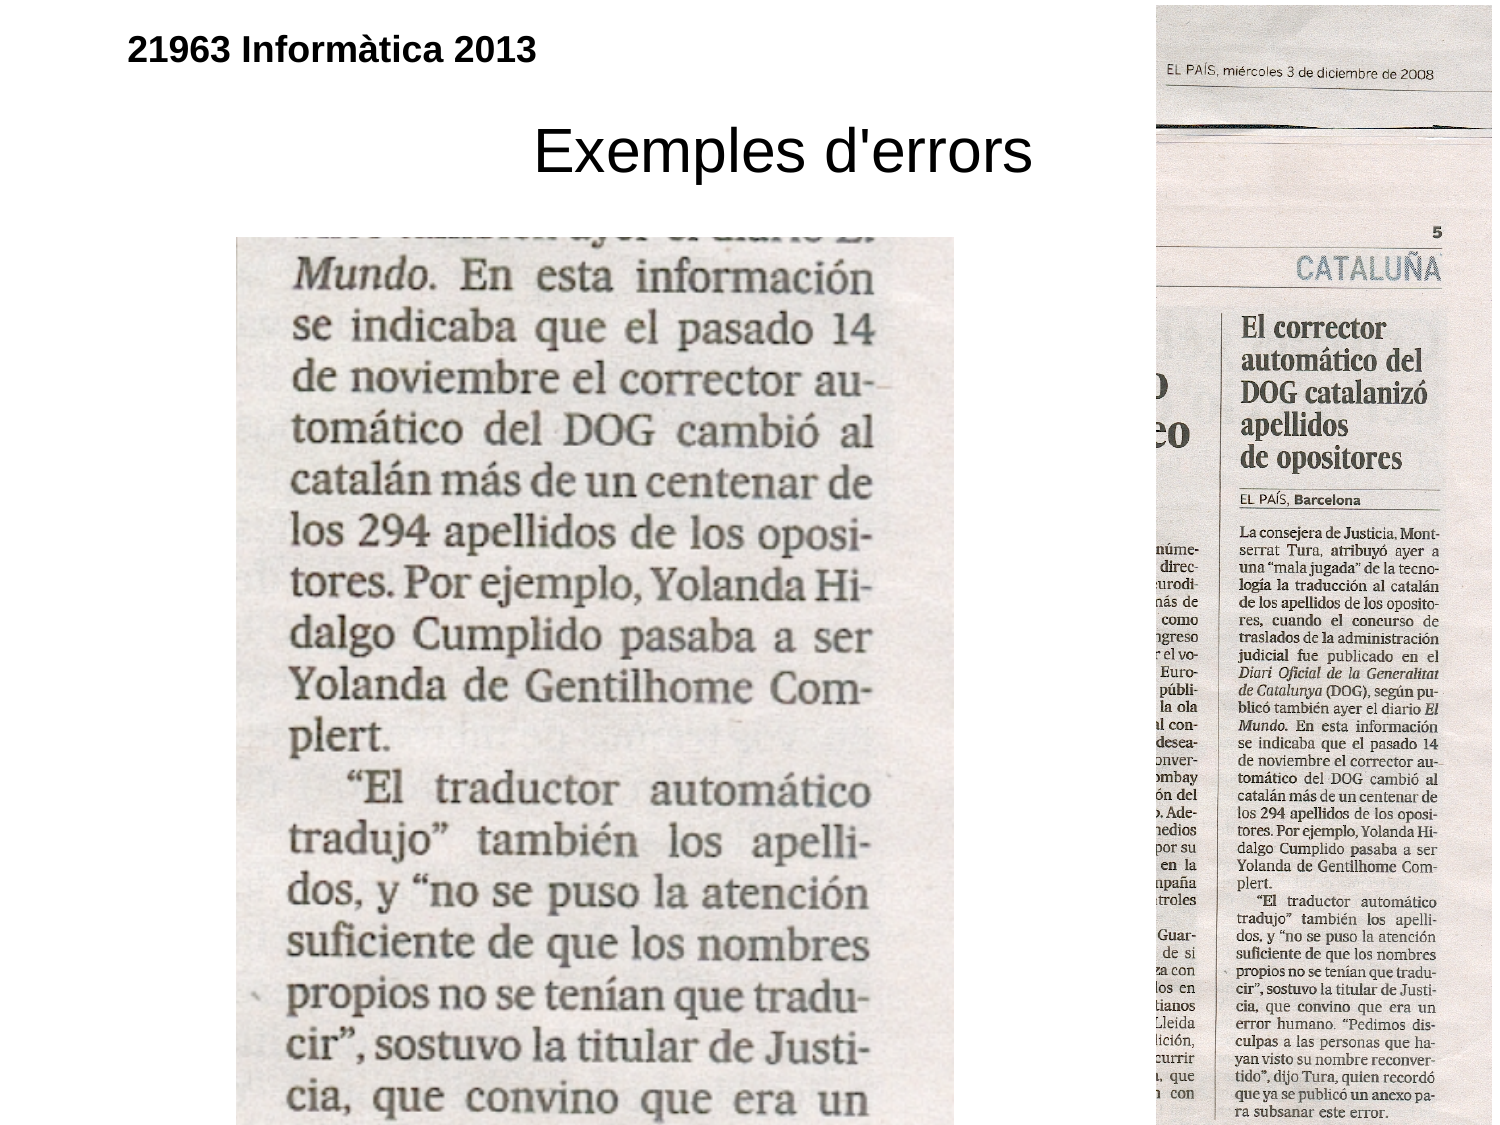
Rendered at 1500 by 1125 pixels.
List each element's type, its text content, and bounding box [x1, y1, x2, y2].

picture [1156, 5, 1492, 1125]
text_box Exemples d'errors [112, 95, 1156, 207]
text_box 21963 Informàtica 2013 [112, 20, 1156, 85]
picture [236, 237, 954, 1125]
